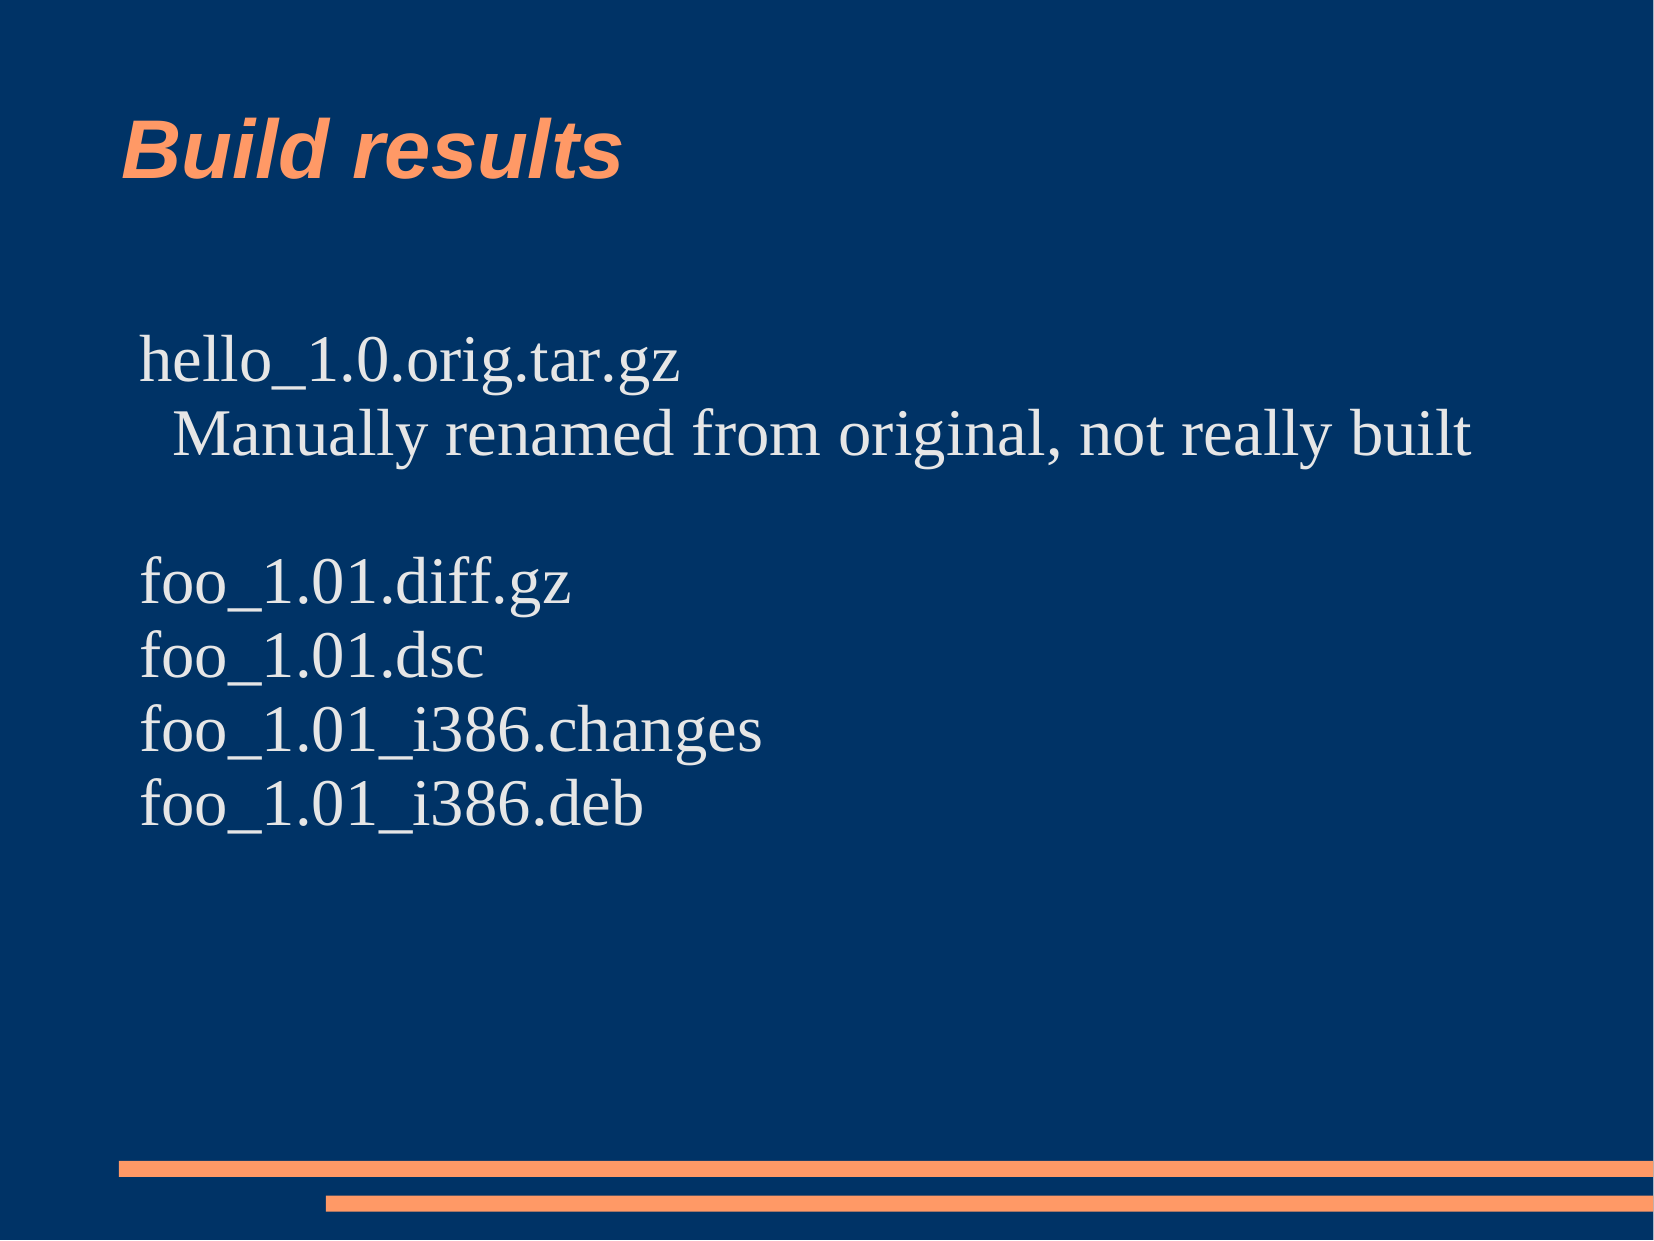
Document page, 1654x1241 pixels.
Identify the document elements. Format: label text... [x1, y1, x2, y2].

list hello_1.0.orig.tar.gz Manually renamed from original, not really built foo_1.0­1.diff.gz foo_1.0­1.dsc foo_1.0­1_i386.changes foo_1.0­1_i386.deb [121, 322, 1561, 1118]
title Build results [121, 53, 1534, 247]
